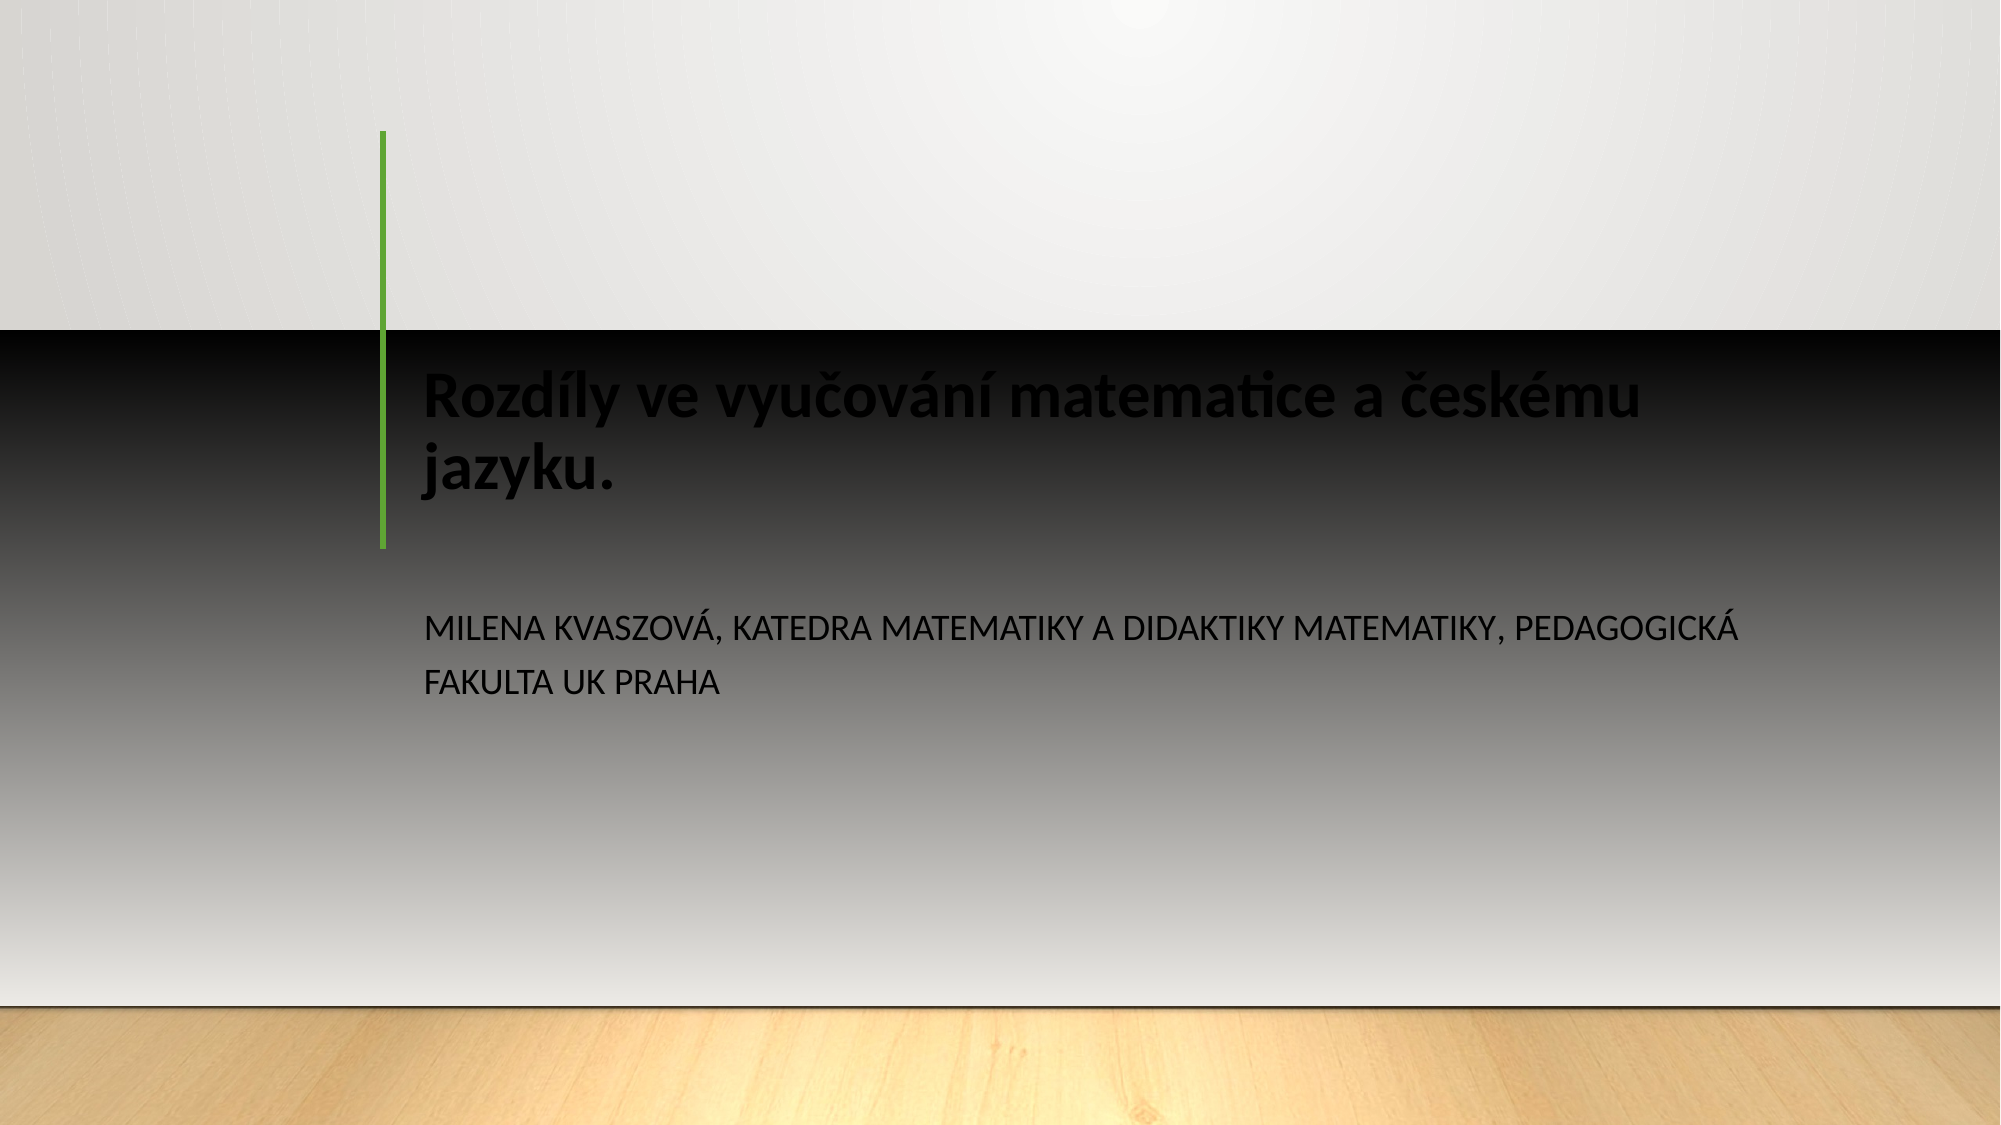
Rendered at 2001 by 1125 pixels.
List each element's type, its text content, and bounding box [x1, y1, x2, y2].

title Rozdíly ve vyučování matematice a českému jazyku. [408, 131, 1814, 549]
subtitle Milena Kvaszová, Katedra matematiky a didaktiky matematiky, Pedagogická fakulta UK Praha [408, 579, 1814, 740]
